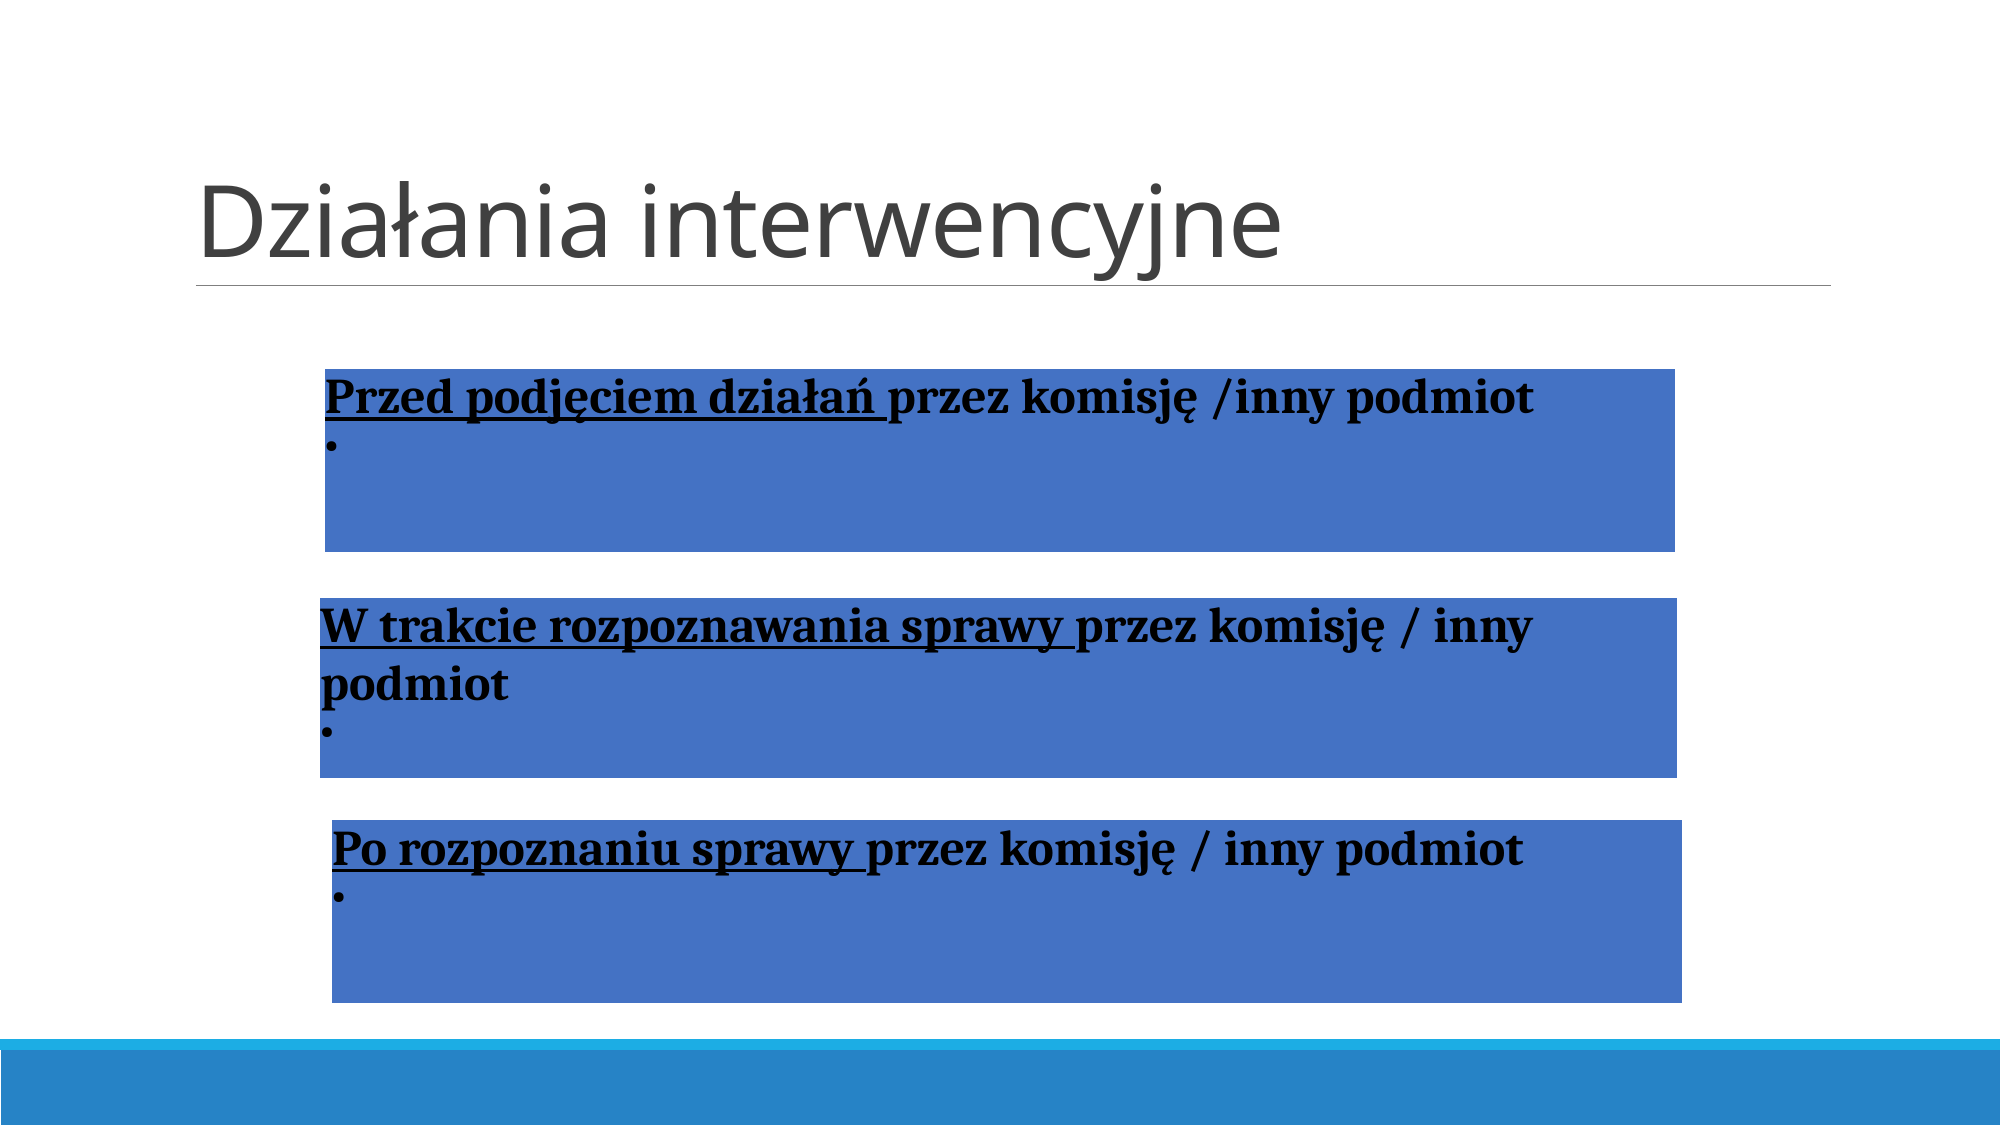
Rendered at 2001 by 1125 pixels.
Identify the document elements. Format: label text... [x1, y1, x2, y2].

table_header Przed podjęciem działań przez komisję /inny podmiot [325, 369, 1675, 552]
table_header Po rozpoznaniu sprawy przez komisję / inny podmiot [332, 820, 1682, 1003]
table_header W trakcie rozpoznawania sprawy przez komisję / inny podmiot [320, 598, 1677, 778]
title Działania interwencyjne [180, 47, 1831, 286]
